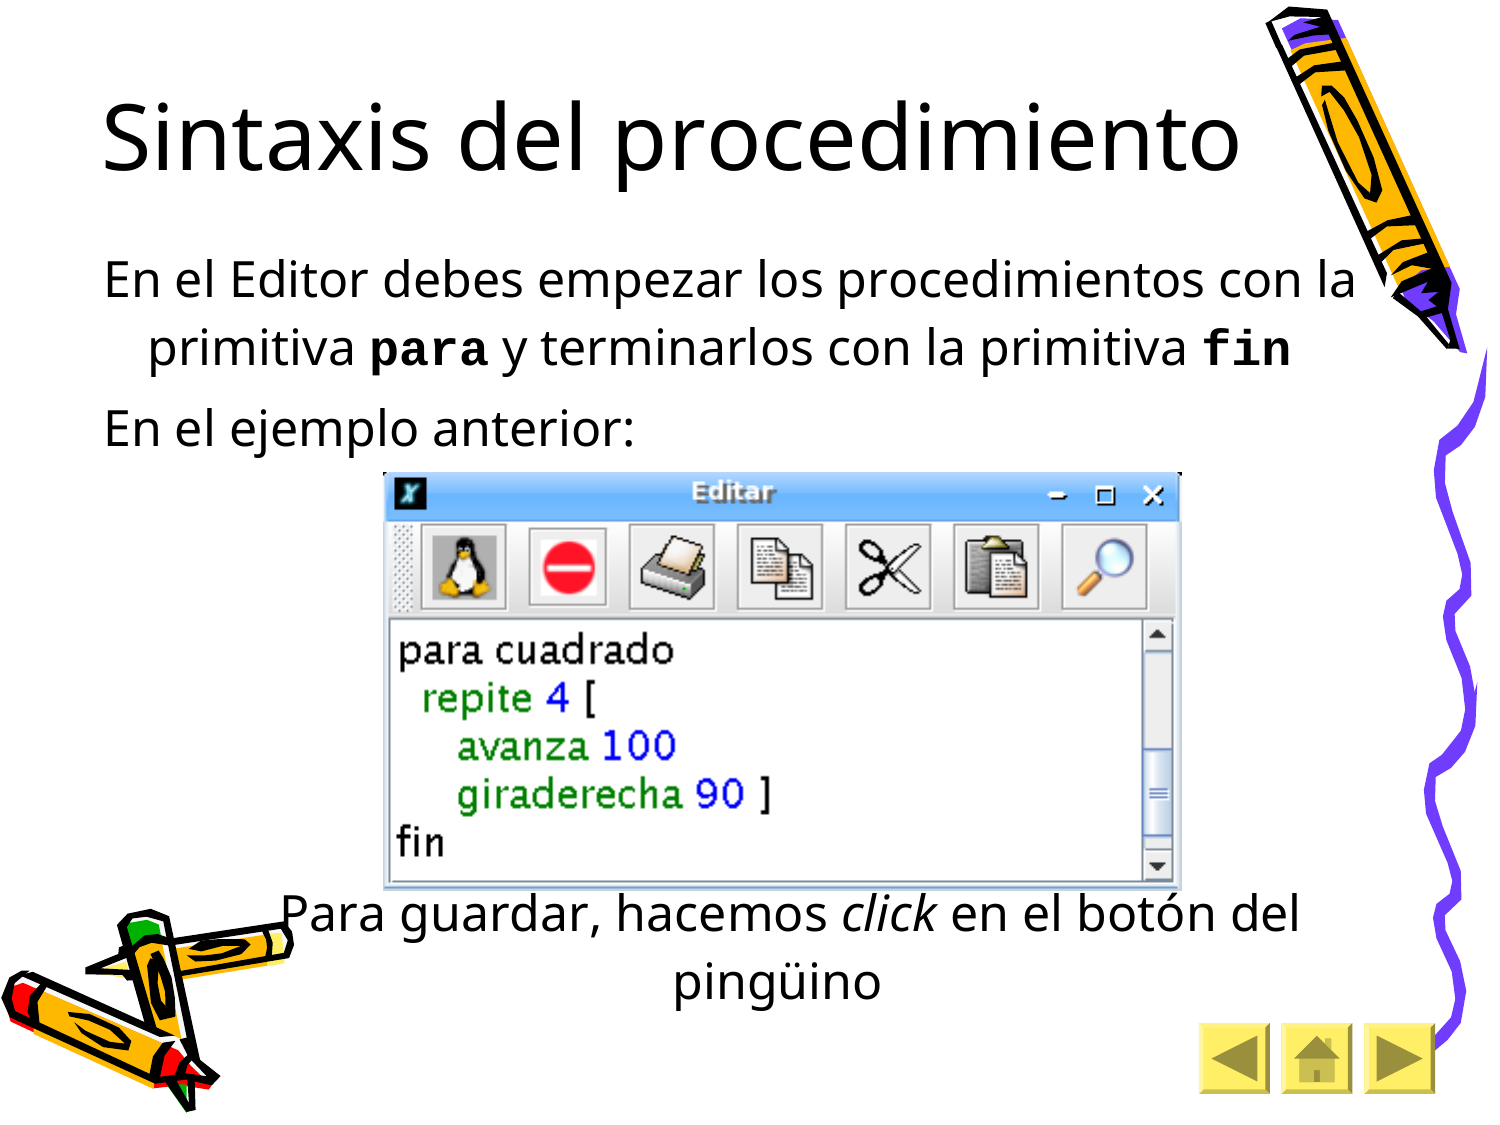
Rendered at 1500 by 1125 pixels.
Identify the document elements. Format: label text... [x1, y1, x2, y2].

text_box [1200, 1023, 1270, 1094]
text_box [1366, 1023, 1436, 1094]
list En el Editor debes empezar los procedimientos con la primitiva para y terminarlos con la primitiva fin En el ejemplo anterior: Para guardar, hacemos click en el botón del pingüino [88, 236, 1424, 1064]
picture [383, 472, 1182, 891]
title Sintaxis del procedimiento [64, 42, 1282, 205]
text_box [1283, 1023, 1353, 1094]
